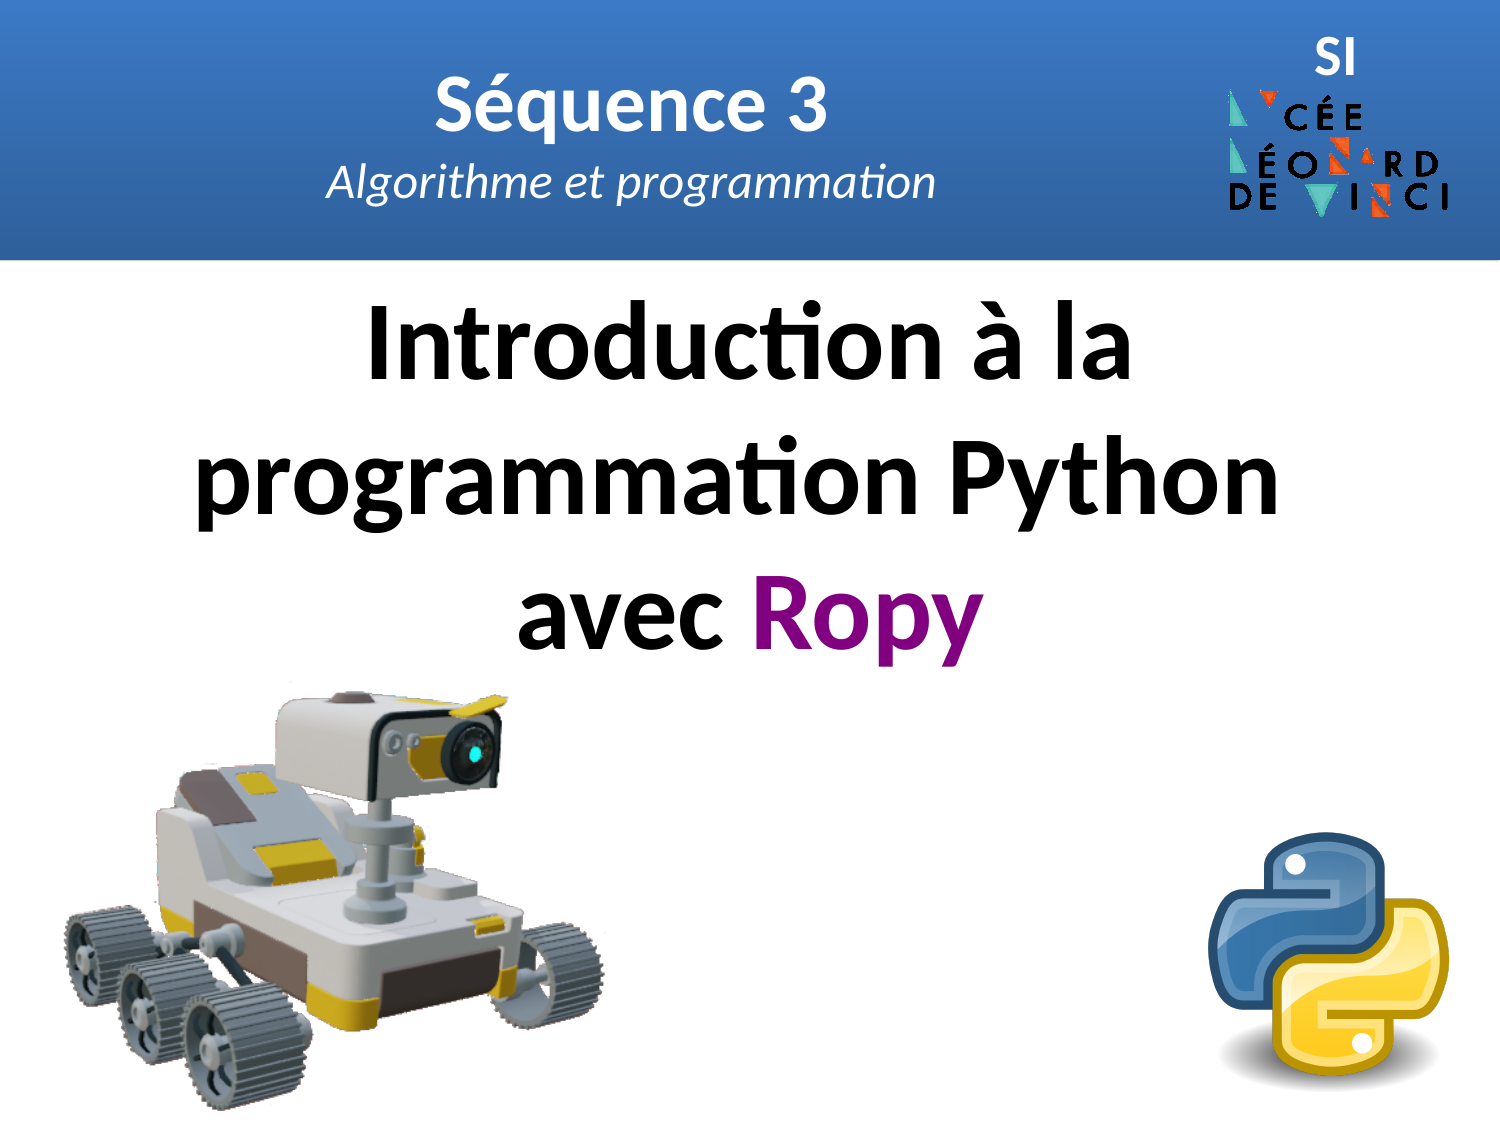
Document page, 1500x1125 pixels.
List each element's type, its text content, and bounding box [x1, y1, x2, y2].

text_box SI [1226, 9, 1447, 84]
picture [1192, 826, 1465, 1099]
picture [48, 677, 615, 1125]
subtitle Introduction à la programmation Python avec Ropy [0, 261, 1500, 674]
picture [1224, 84, 1450, 221]
title Séquence 3 Algorithme et programmation [0, 0, 1500, 260]
